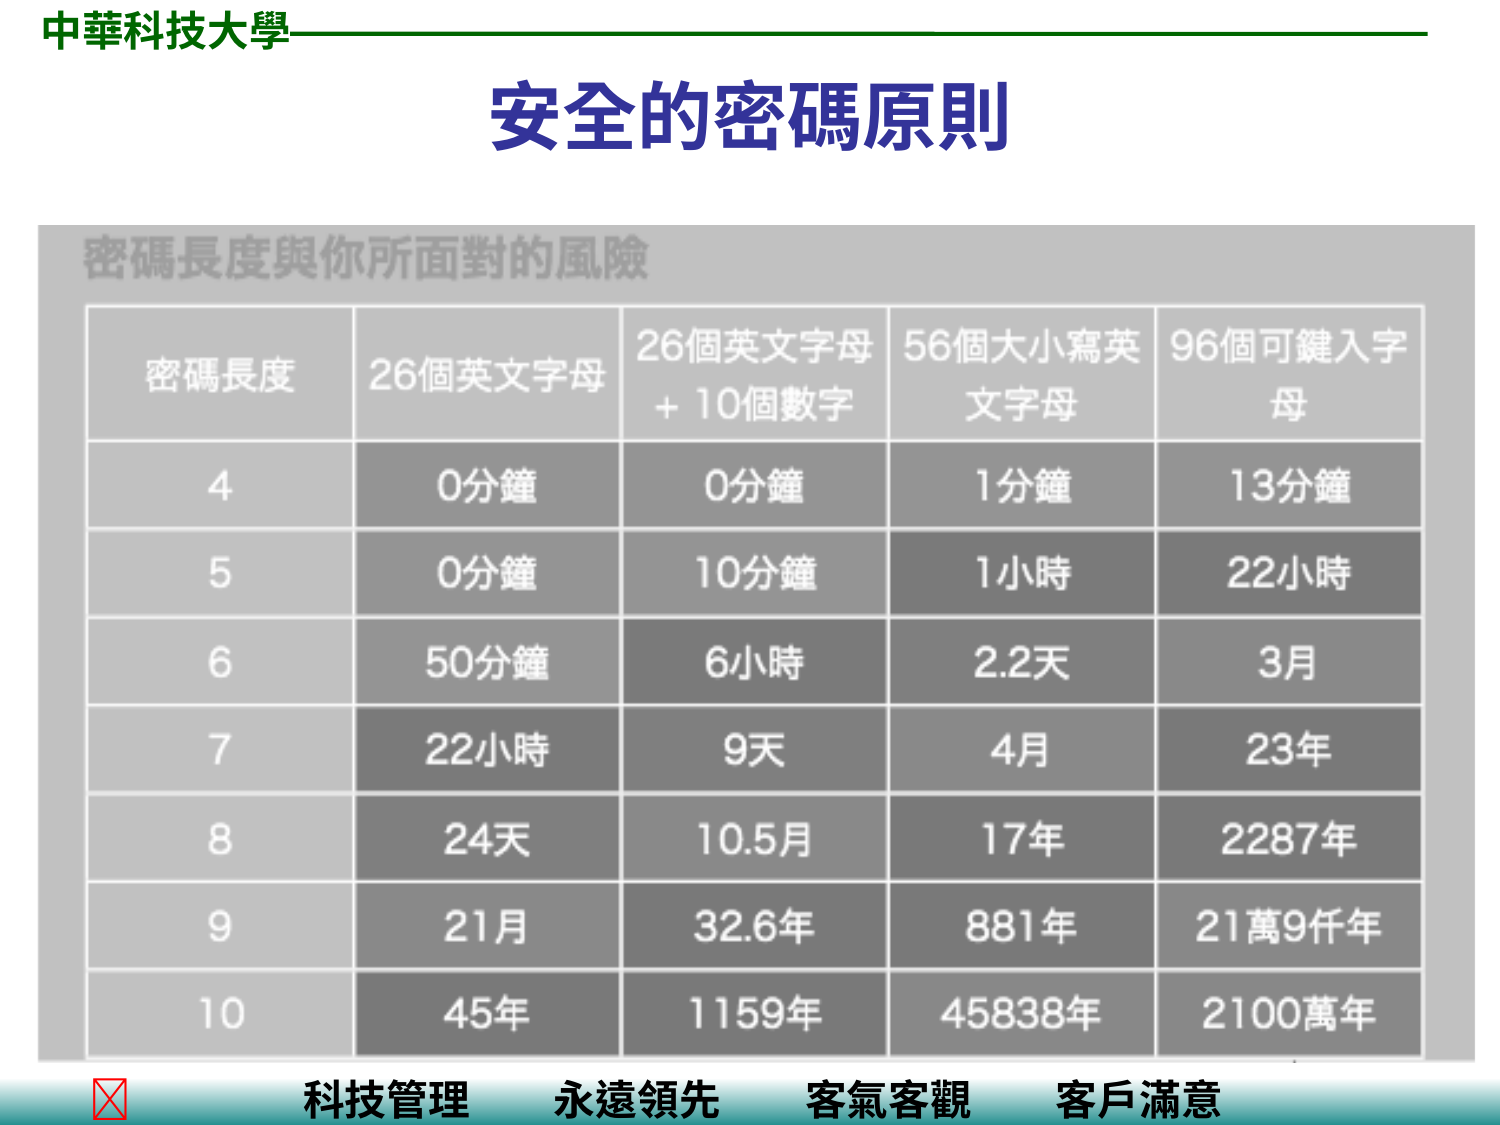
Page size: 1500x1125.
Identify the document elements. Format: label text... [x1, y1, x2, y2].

picture [37, 224, 1476, 1063]
title 安全的密碼原則 [75, 50, 1426, 180]
